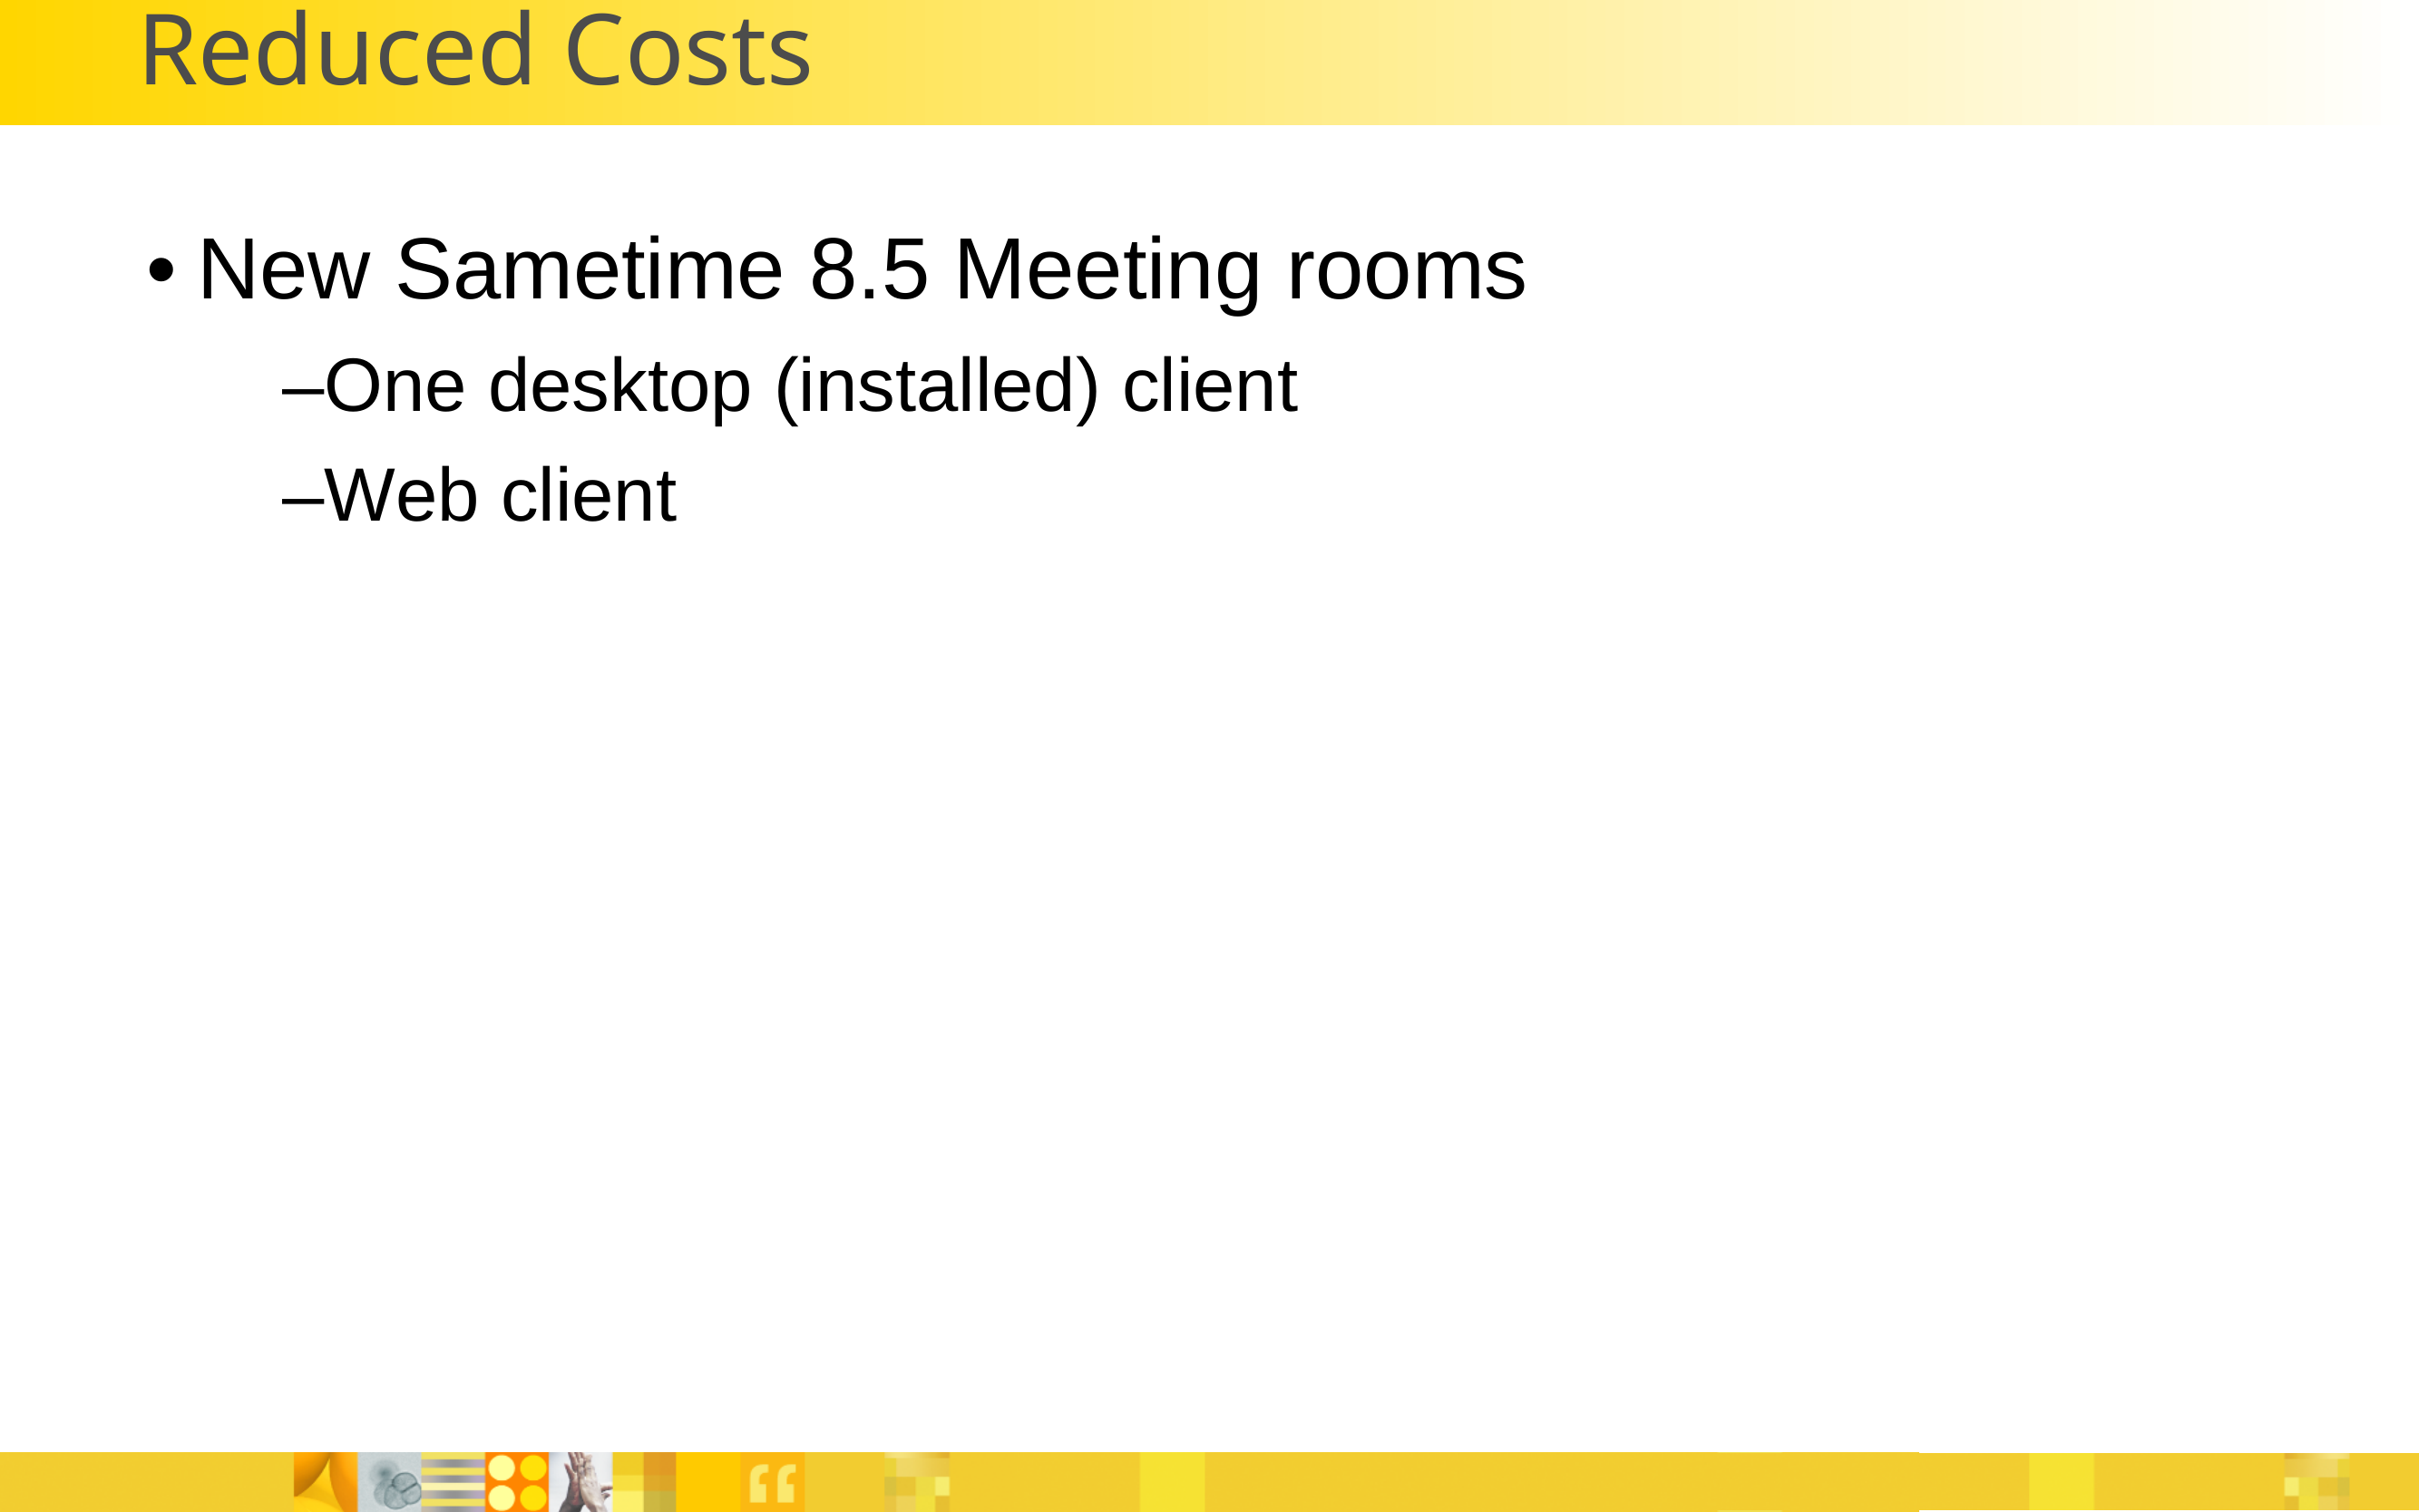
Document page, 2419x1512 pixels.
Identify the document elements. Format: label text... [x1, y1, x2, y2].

text_box [0, 0, 2419, 125]
title Reduced Costs [137, 2, 2315, 127]
list New Sametime 8.5 Meeting rooms One desktop (installed) client Web client [121, 222, 2298, 1221]
picture [0, 1452, 2419, 1512]
